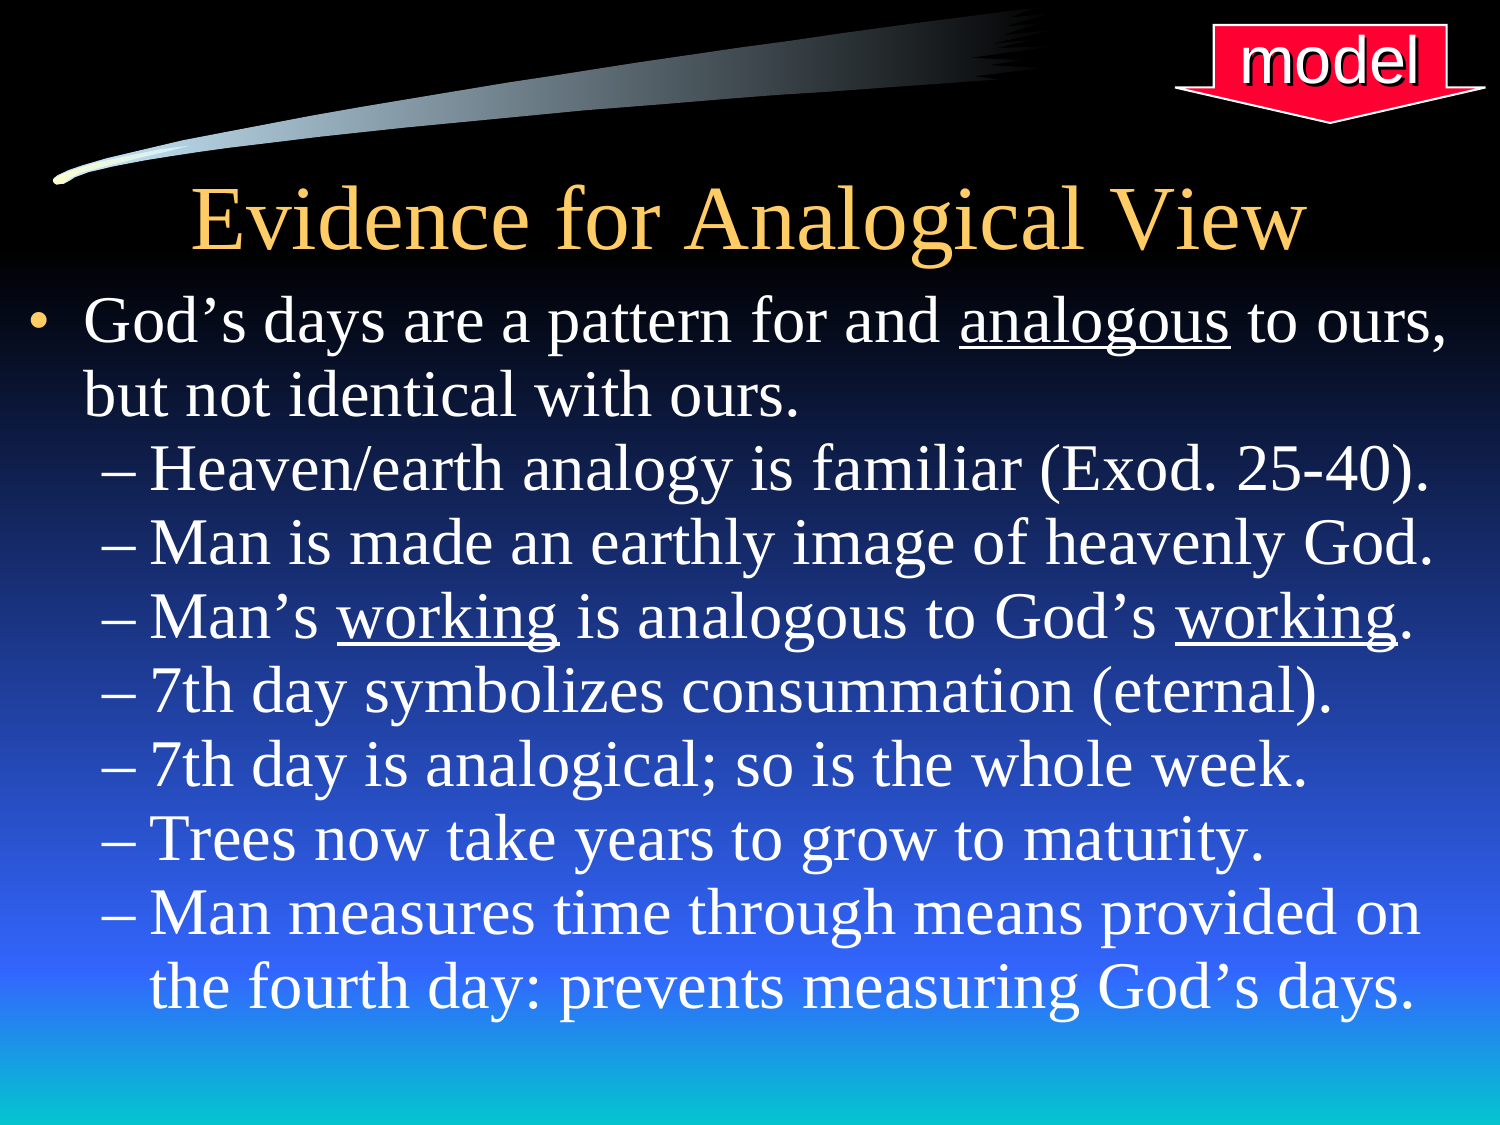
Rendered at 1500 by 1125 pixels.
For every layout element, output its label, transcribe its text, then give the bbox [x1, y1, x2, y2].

text_box model [1175, 24, 1486, 123]
list God’s days are a pattern for and analogous to ours, but not identical with ours. Heaven/earth analogy is familiar (Exod. 25-40). Man is made an earthly image of heavenly God. Man’s working is analogous to God’s working. 7th day symbolizes consummation (eternal). 7th day is analogical; so is the whole week. Trees now take years to grow to maturity. Man measures time through means provided on the fourth day: prevents measuring God’s days. [12, 275, 1500, 1031]
title Evidence for Analogical View [112, 124, 1388, 275]
